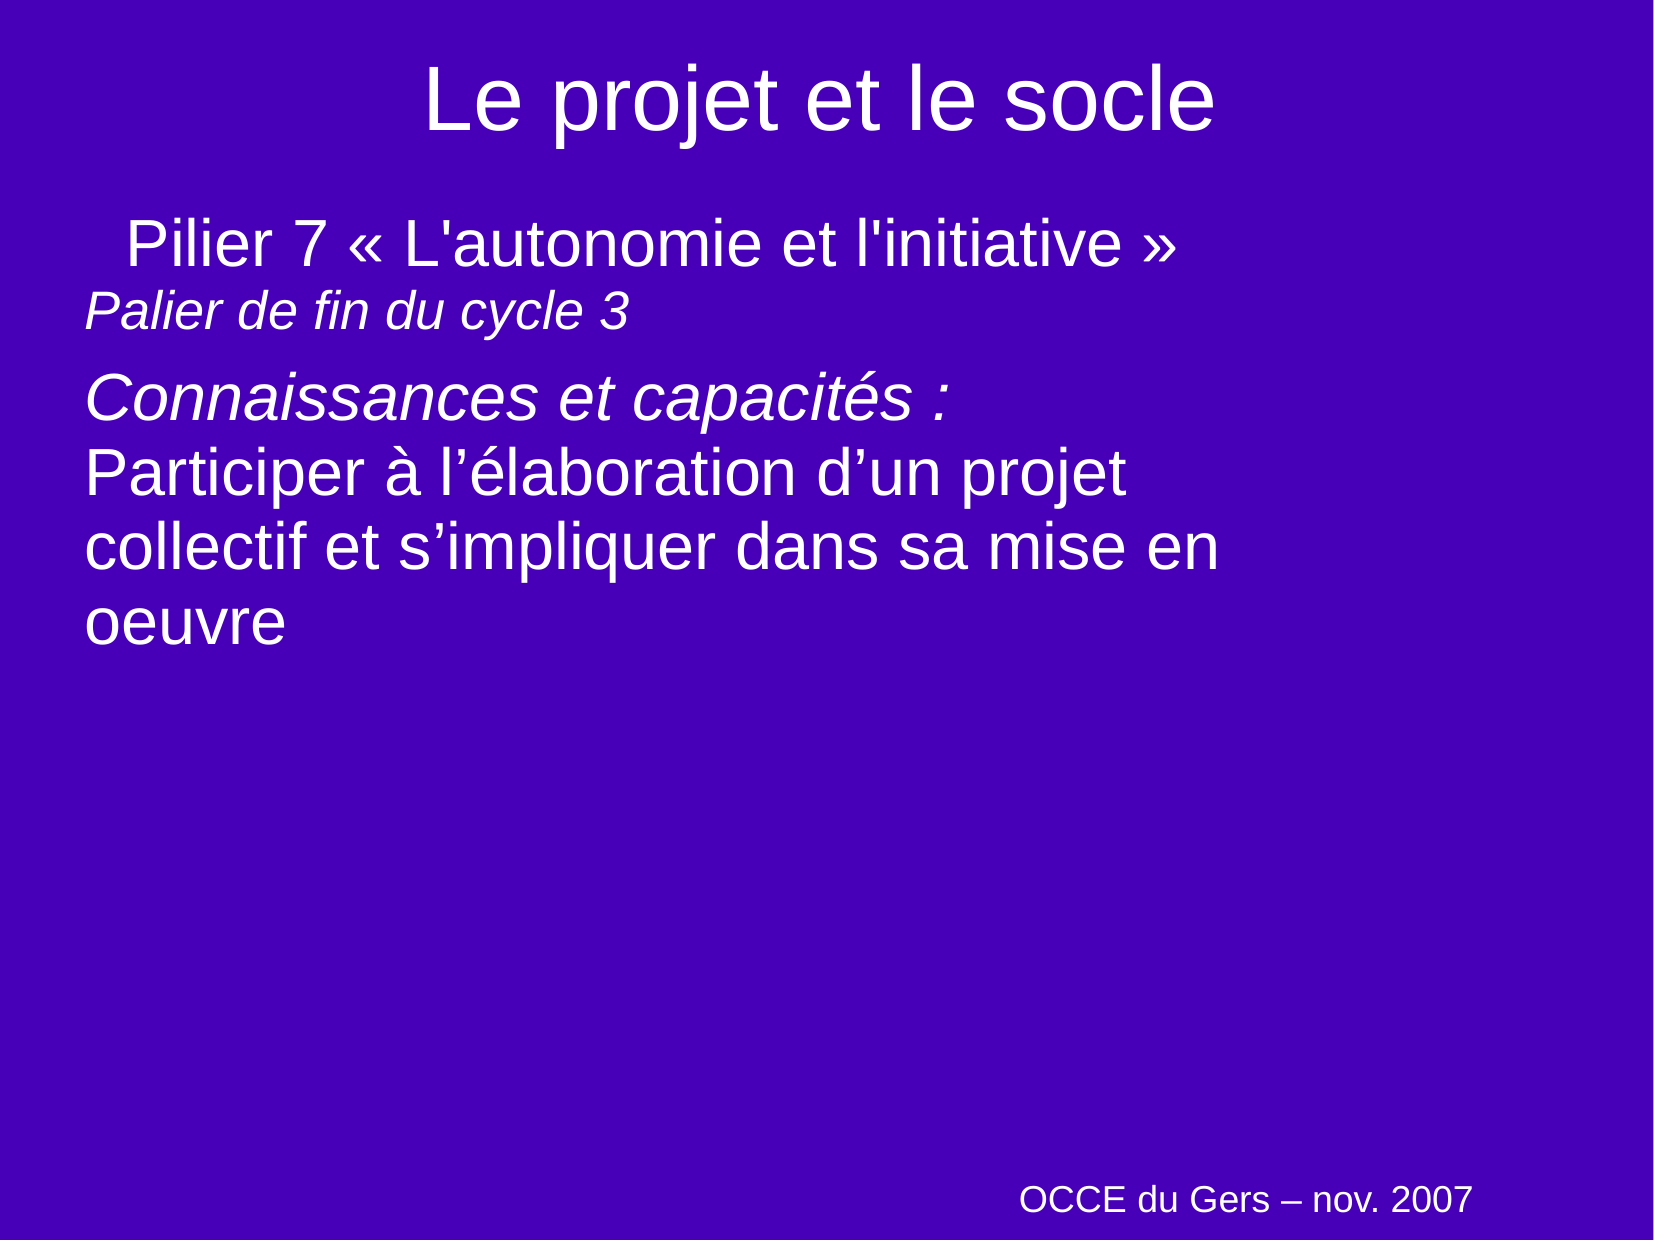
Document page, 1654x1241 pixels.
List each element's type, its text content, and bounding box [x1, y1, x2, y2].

title Le projet et le socle [76, 14, 1565, 184]
text_box OCCE du Gers – nov. 2007 [1003, 1171, 1625, 1229]
subtitle Pilier 7 « L'autonomie et l'initiative » Palier de fin du cycle 3 Connaissances et capacités : Participer à l’élaboration d’un projet collectif et s’impliquer dans sa mise en oeuvre [84, 205, 1573, 983]
